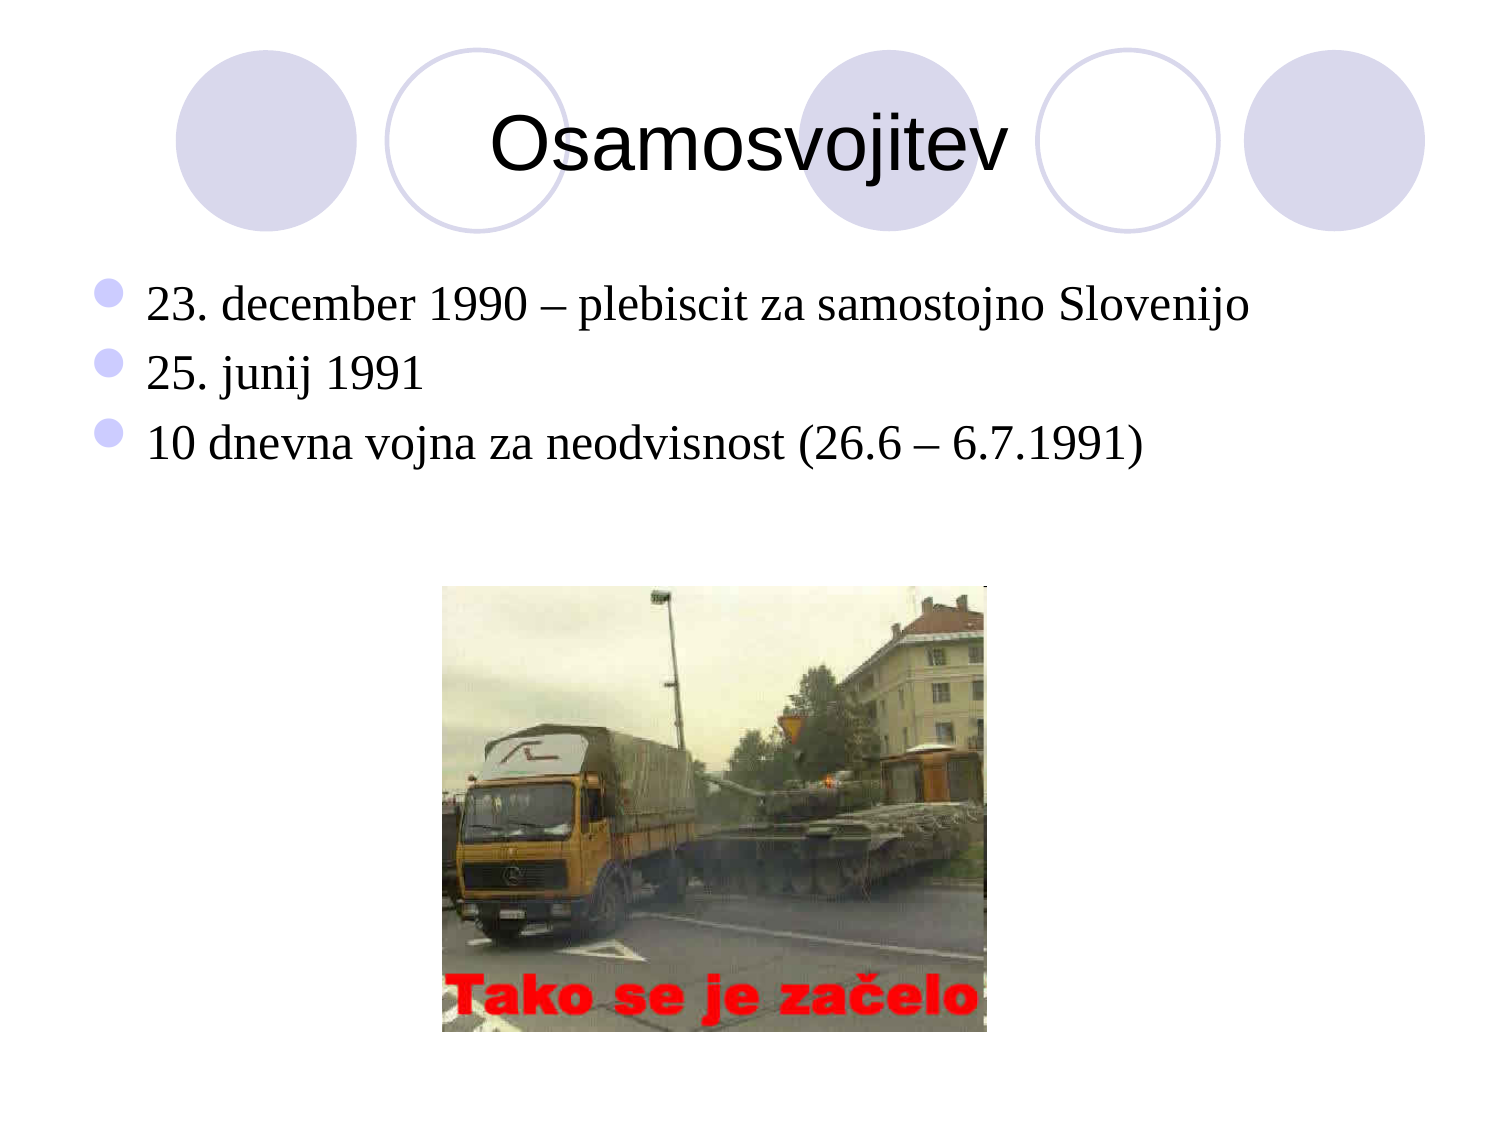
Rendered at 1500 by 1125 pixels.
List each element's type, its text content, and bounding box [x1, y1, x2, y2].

list 23. december 1990 – plebiscit za samostojno Slovenijo 25. junij 1991 10 dnevna vojna za neodvisnost (26.6 – 6.7.1991) [75, 262, 1425, 1006]
picture [442, 586, 987, 1032]
title Osamosvojitev [75, 45, 1425, 233]
